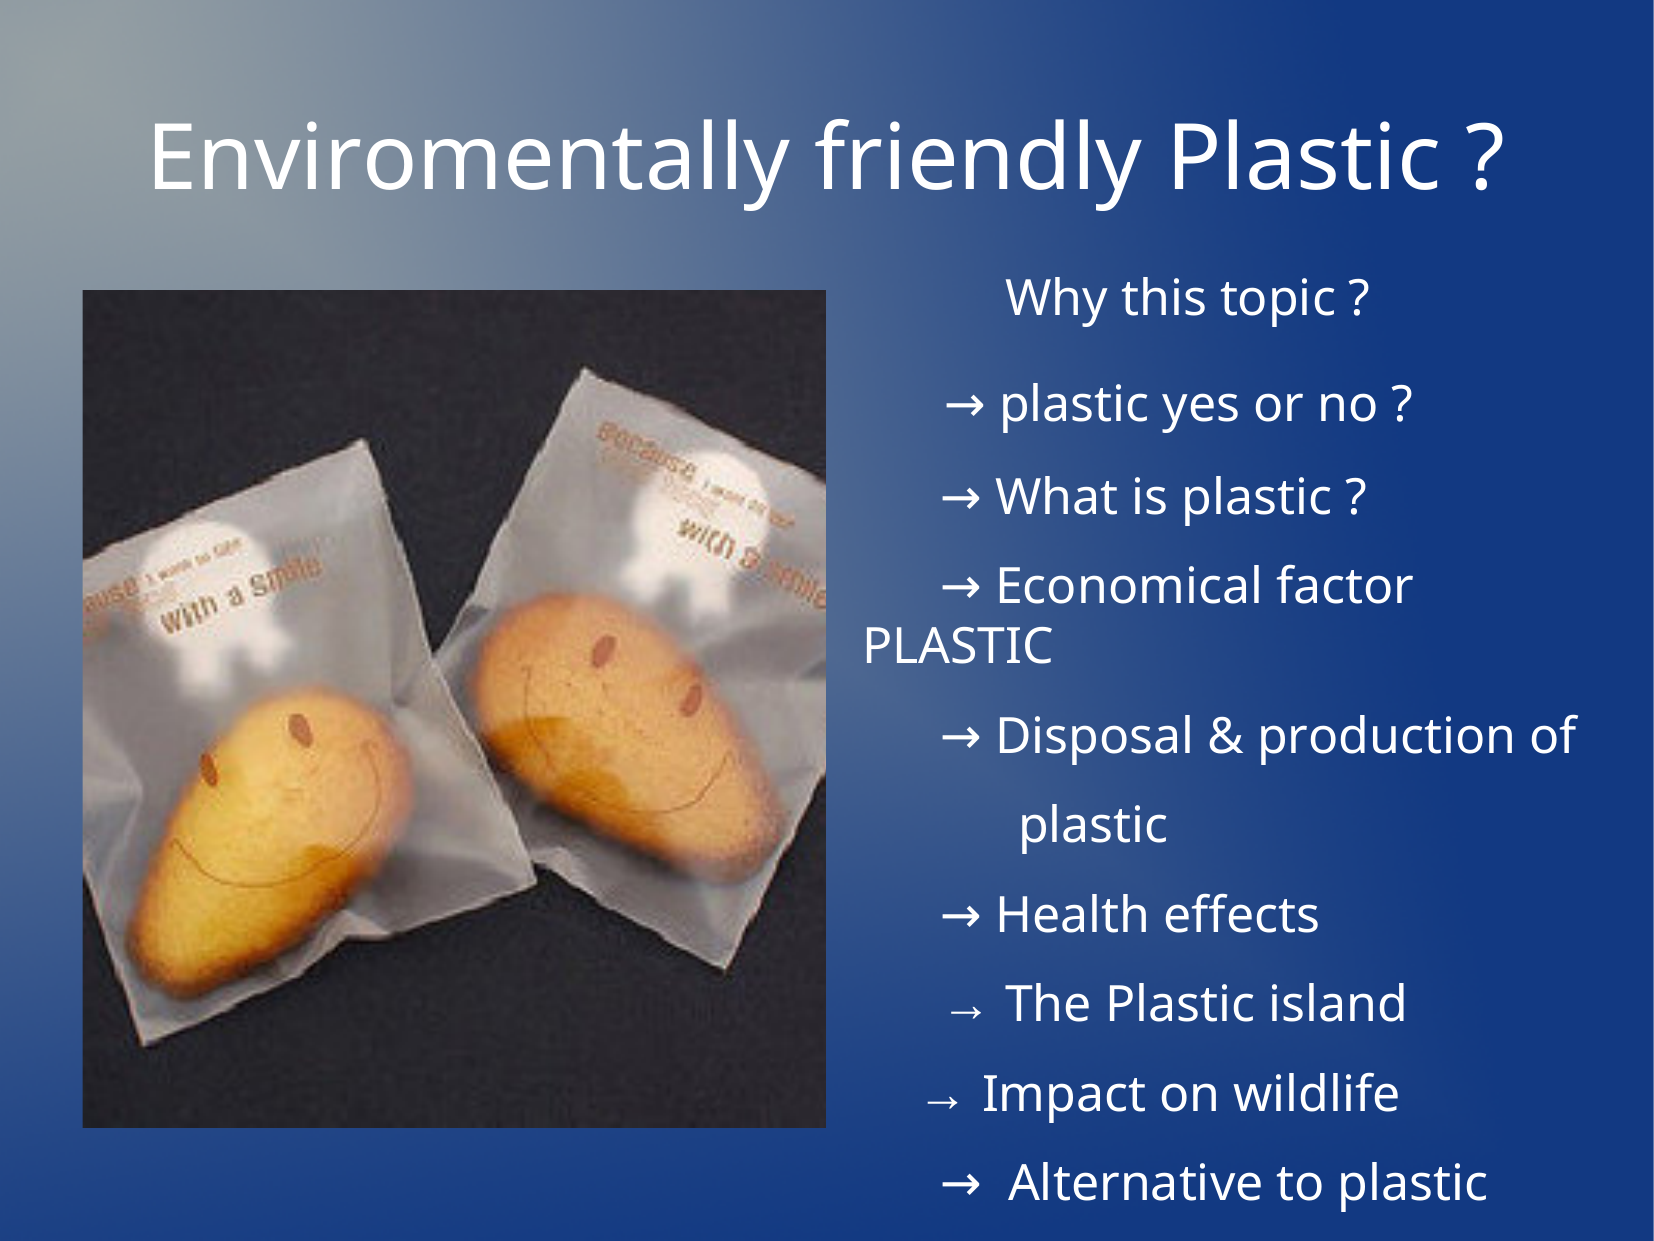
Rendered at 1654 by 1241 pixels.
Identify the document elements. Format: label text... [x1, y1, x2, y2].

title Enviromentally friendly Plastic ? [82, 97, 1571, 208]
list Why this topic ? → plastic yes or no ? → What is plastic ? → Economical factor PLASTIC → Disposal & production of plastic → Health effects → The Plastic island → Impact on wildlife → Alternative to plastic → Statistics [862, 265, 1619, 1240]
picture [0, 0, 1654, 1241]
